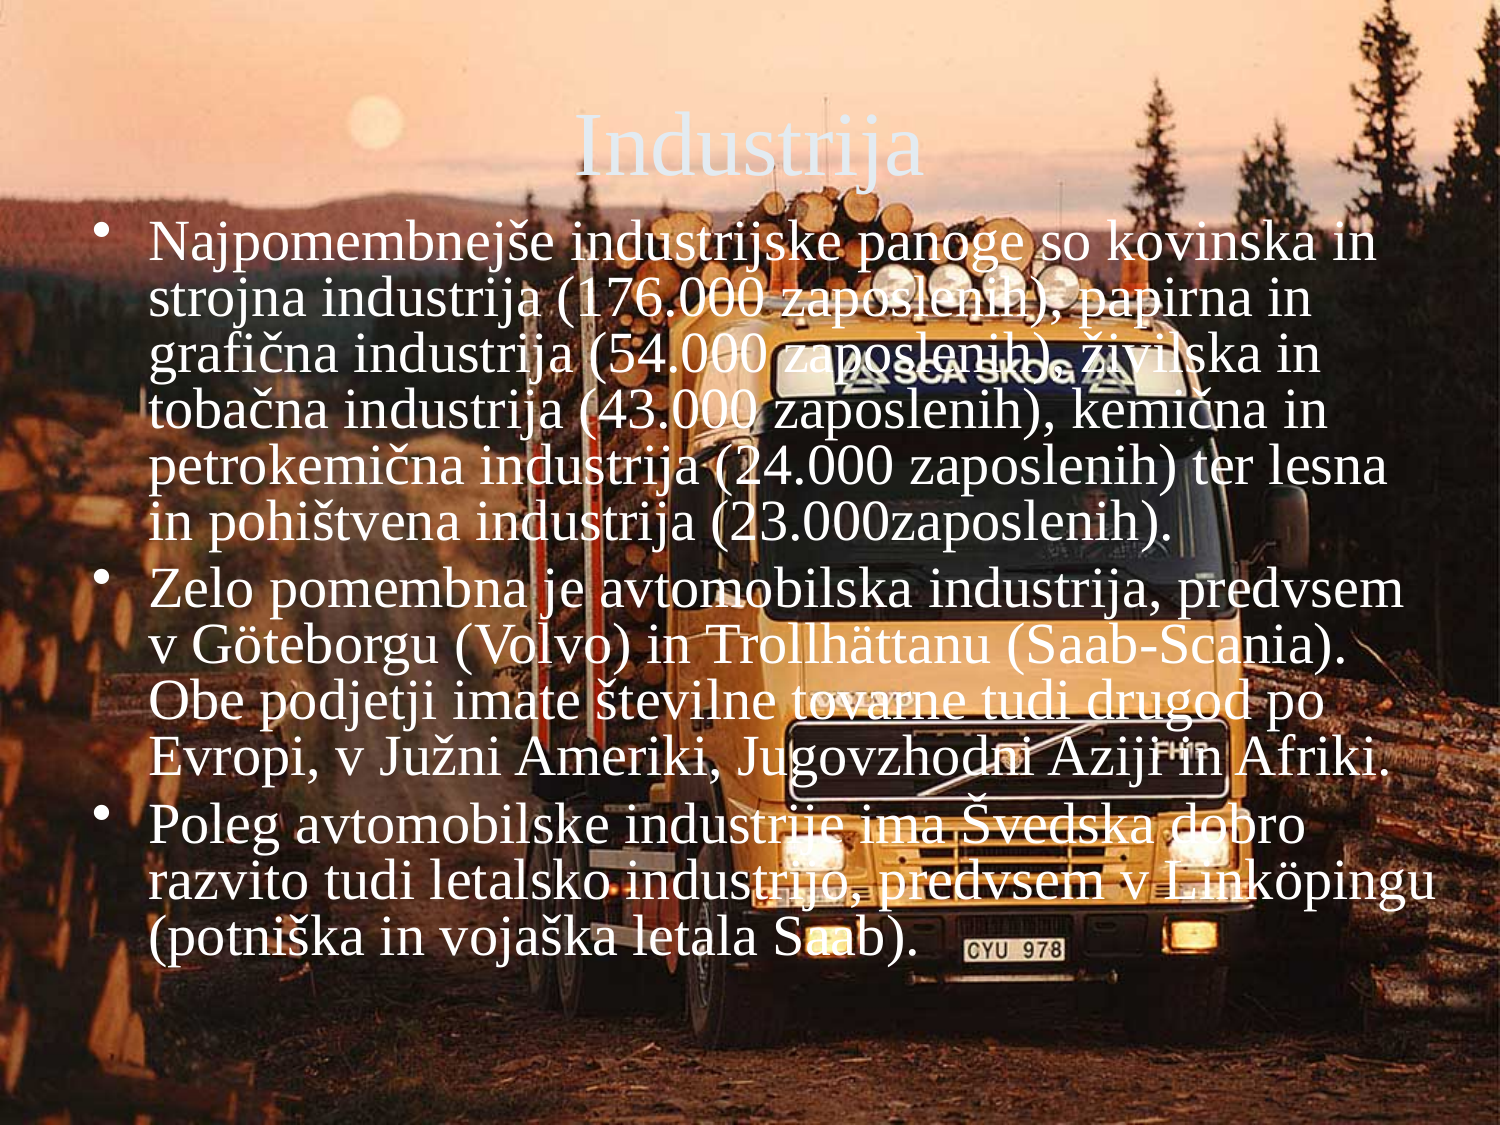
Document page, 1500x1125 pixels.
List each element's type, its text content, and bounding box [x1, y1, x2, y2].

list Najpomembnejše industrijske panoge so kovinska in strojna industrija (176.000 zaposlenih), papirna in grafična industrija (54.000 zaposlenih), živilska in tobačna industrija (43.000 zaposlenih), kemična in petrokemična industrija (24.000 zaposlenih) ter lesna in pohištvena industrija (23.000zaposlenih). Zelo pomembna je avtomobilska industrija, predvsem v Göteborgu (Volvo) in Trollhättanu (Saab-Scania). Obe podjetji imate številne tovarne tudi drugod po Evropi, v Južni Ameriki, Jugovzhodni Aziji in Afriki. Poleg avtomobilske industrije ima Švedska dobro razvito tudi letalsko industrijo, predvsem v Linköpingu (potniška in vojaška letala Saab). [76, 208, 1459, 1024]
picture [0, 0, 1500, 1125]
title Industrija [75, 45, 1425, 233]
